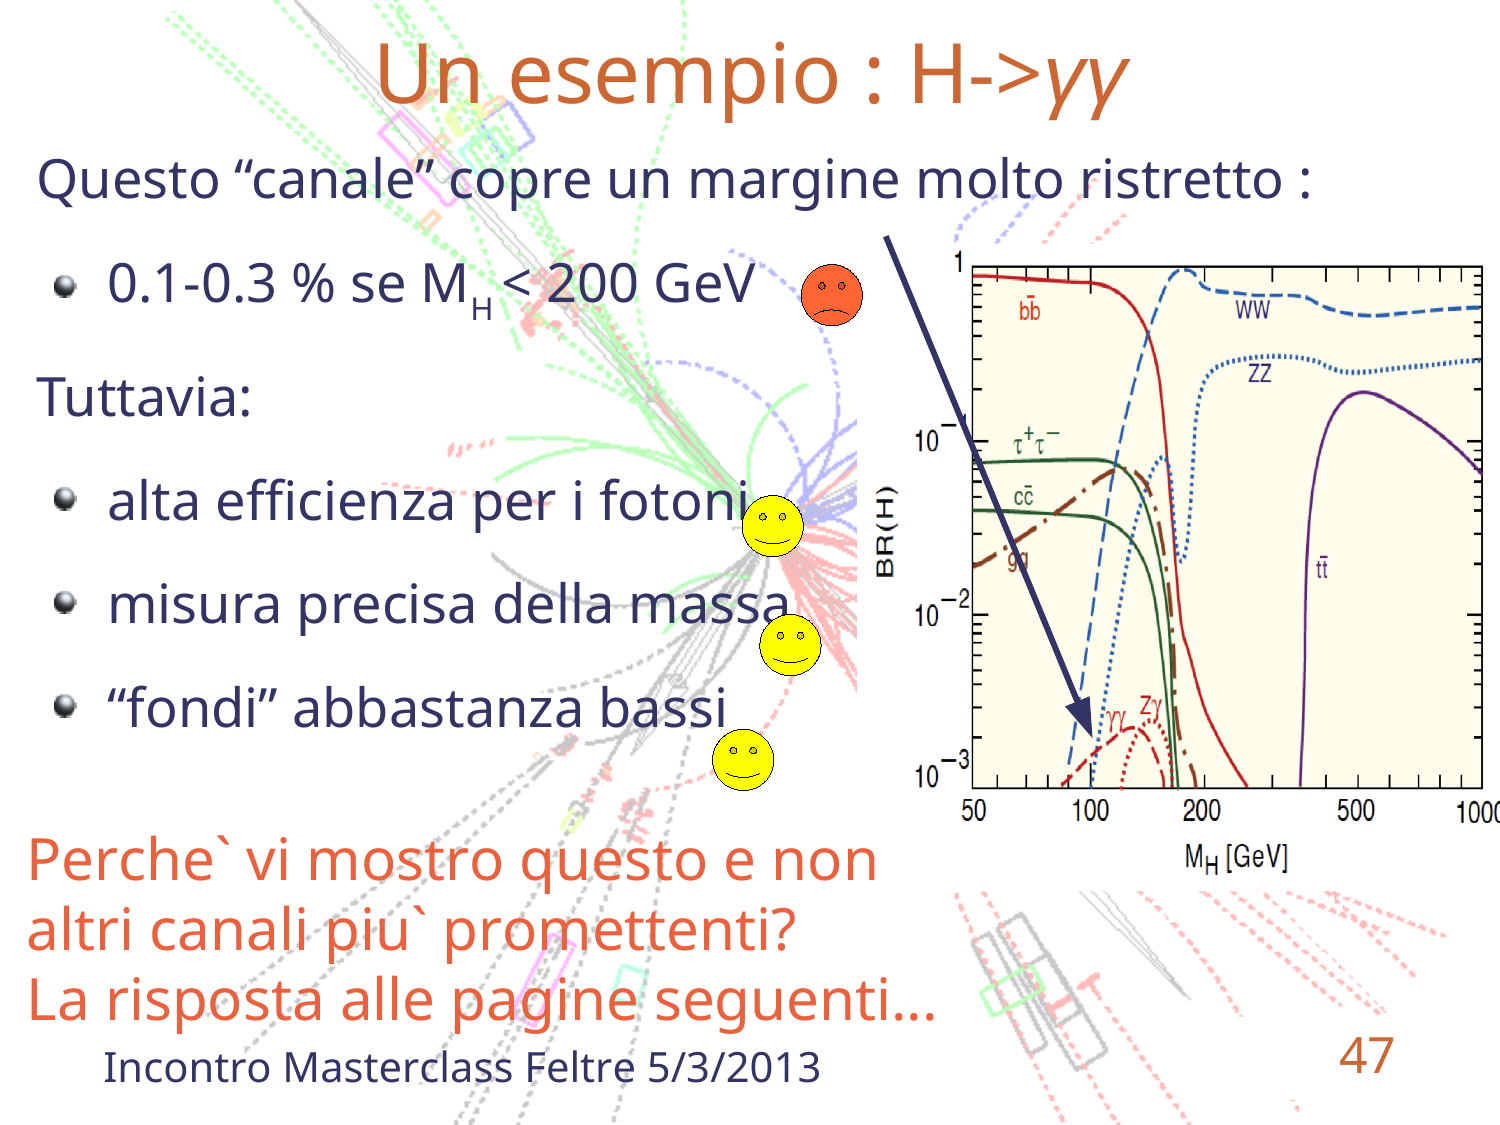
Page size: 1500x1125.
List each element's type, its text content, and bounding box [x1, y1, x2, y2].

list Questo “canale” copre un margine molto ristretto : 0.1-0.3 % se MH < 200 GeV Tuttavia: alta efficienza per i fotoni misura precisa della massa “fondi” abbastanza bassi [36, 140, 1387, 977]
text_box [712, 729, 774, 791]
title Un esempio : H->γγ [37, 7, 1463, 137]
text_box [759, 614, 822, 676]
text_box Perche` vi mostro questo e non altri canali piu` promettenti? La risposta alle pagine seguenti... [11, 814, 987, 1040]
picture [0, 0, 1500, 1125]
text_box [742, 495, 804, 557]
text_box [801, 264, 863, 326]
